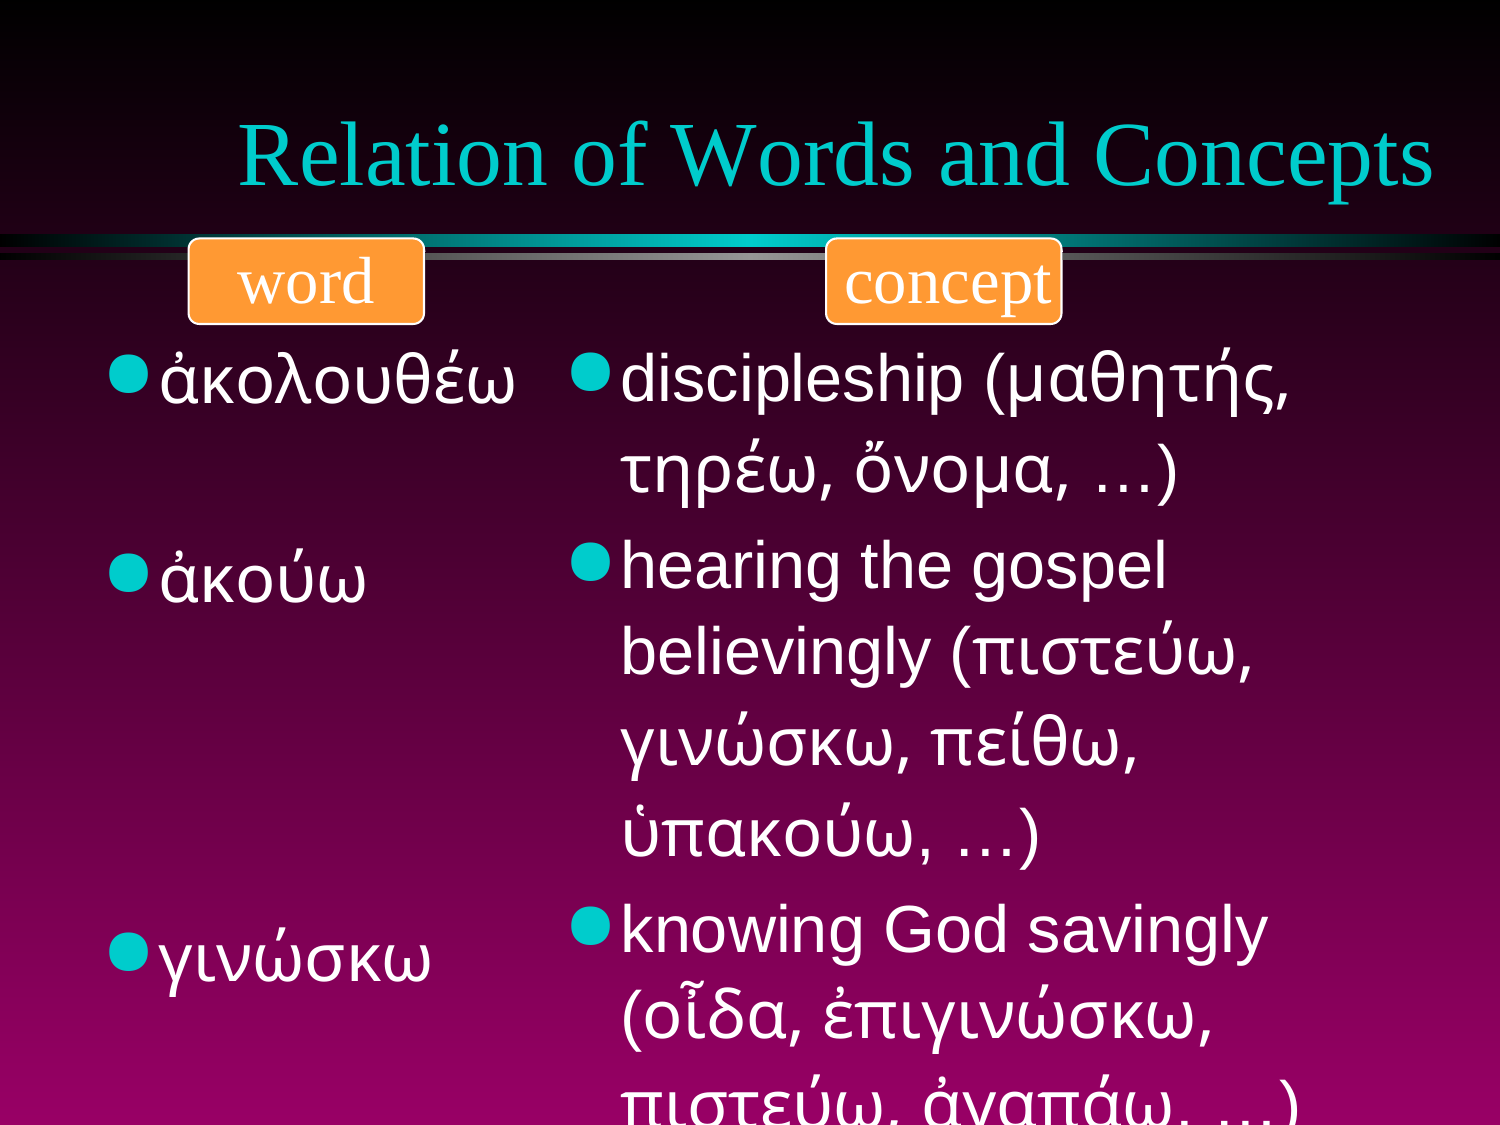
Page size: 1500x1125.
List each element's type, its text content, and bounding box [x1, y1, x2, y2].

text_box concept [826, 238, 1062, 324]
list discipleship (μαθητής, τηρέω, ὄνομα, …) hearing the gospel believingly (πιστεύω, γινώσκω, πείθω, ὑπακούω, …) knowing God savingly (οἶδα, ἐπιγινώσκω, πιστεύω, ἀγαπάω, …) [549, 322, 1433, 1069]
title Relation of Words and Concepts [175, 34, 1500, 213]
list ἀκολουθέω ἀκούω γινώσκω [87, 324, 713, 1001]
text_box word [188, 238, 425, 324]
